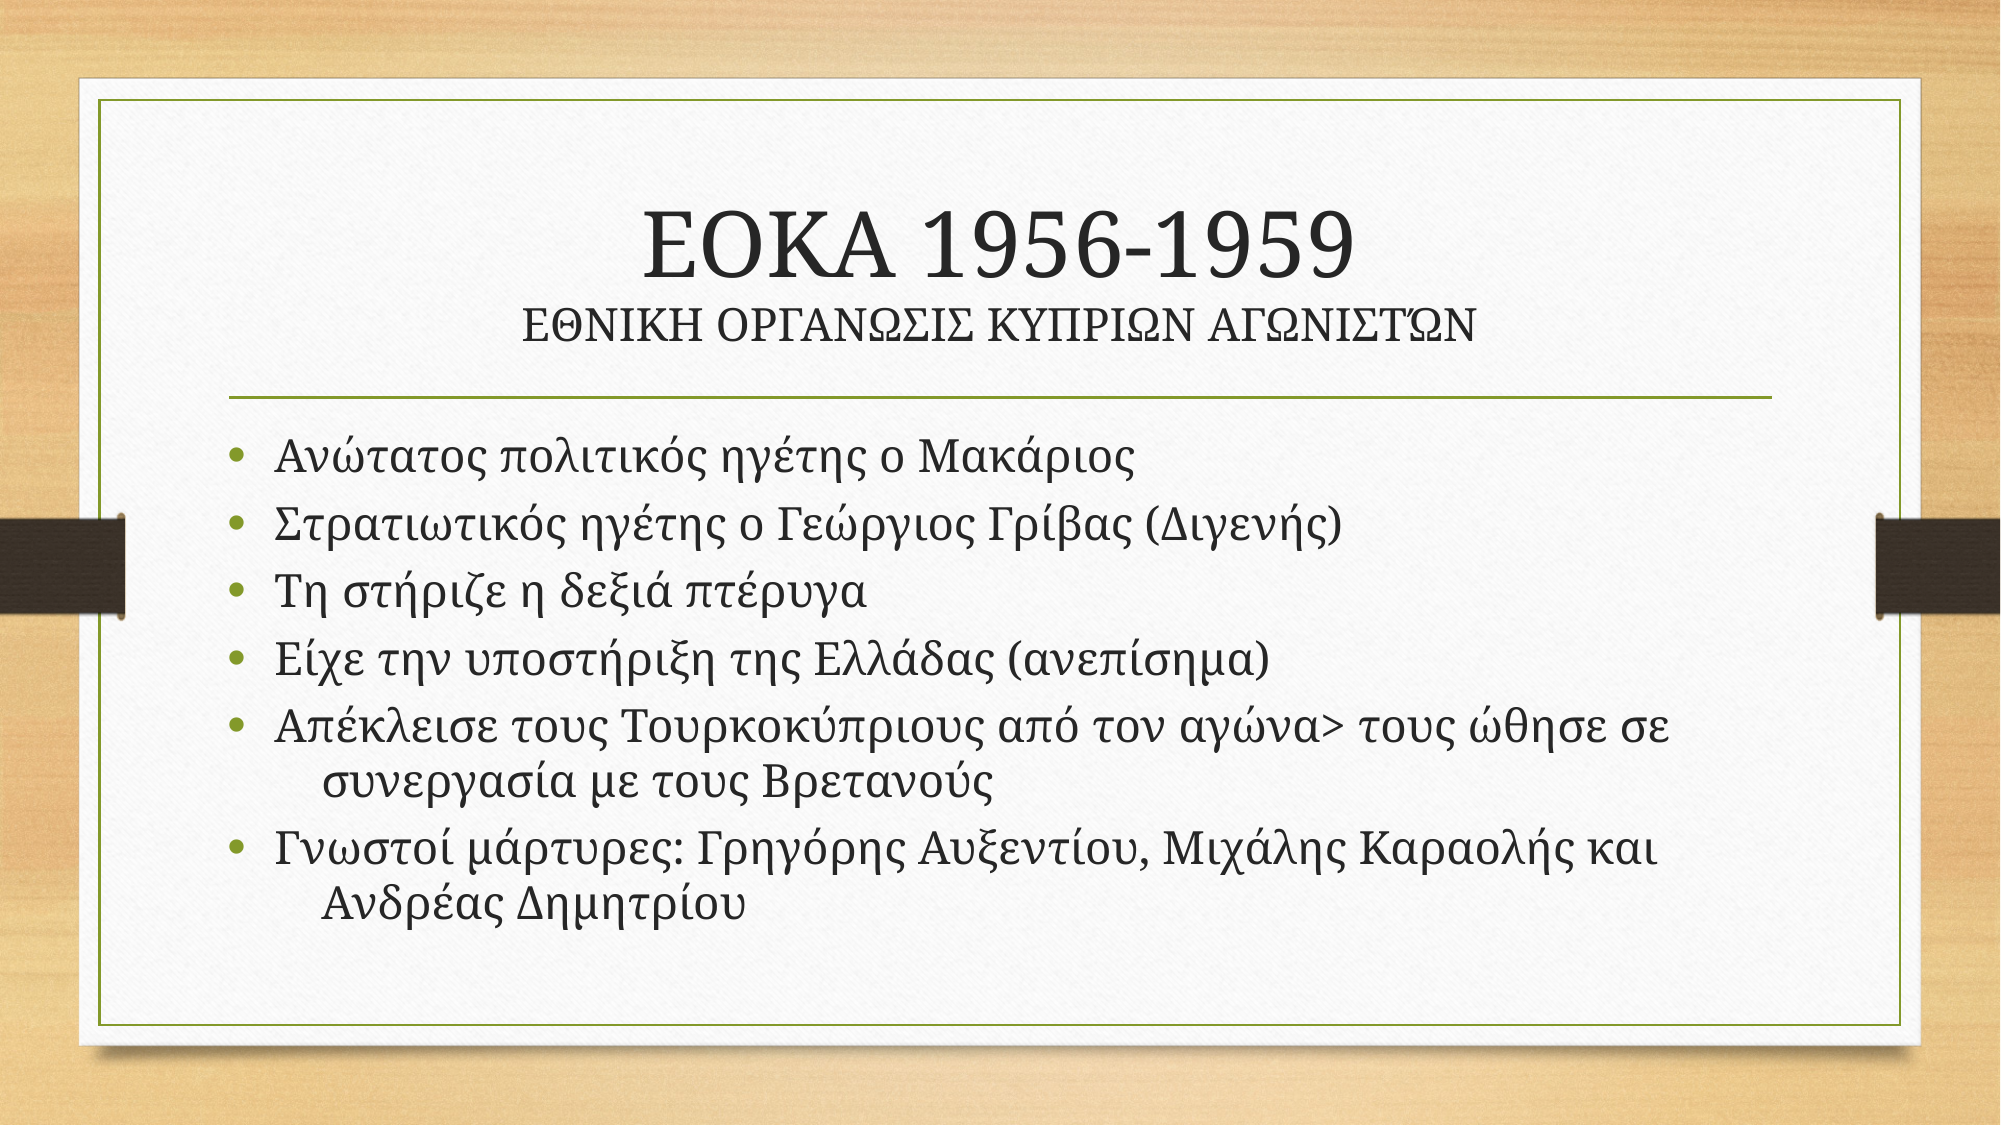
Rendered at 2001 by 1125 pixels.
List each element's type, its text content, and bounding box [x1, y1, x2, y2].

title ΕΟΚΑ 1956-1959 ΕΘΝΙΚΗ ΟΡΓΑΝΩΣΙΣ ΚΥΠΡΙΩΝ ΑΓΩΝΙΣΤΏΝ [212, 161, 1788, 376]
list Ανώτατος πολιτικός ηγέτης ο Μακάριος Στρατιωτικός ηγέτης ο Γεώργιος Γρίβας (Διγενής) Τη στήριζε η δεξιά πτέρυγα Είχε την υποστήριξη της Ελλάδας (ανεπίσημα) Απέκλεισε τους Τουρκοκύπριους από τον αγώνα> τους ώθησε σε συνεργασία με τους Βρετανούς Γνωστοί μάρτυρες: Γρηγόρης Αυξεντίου, Μιχάλης Καραολής και Ανδρέας Δημητρίου [212, 419, 1788, 964]
